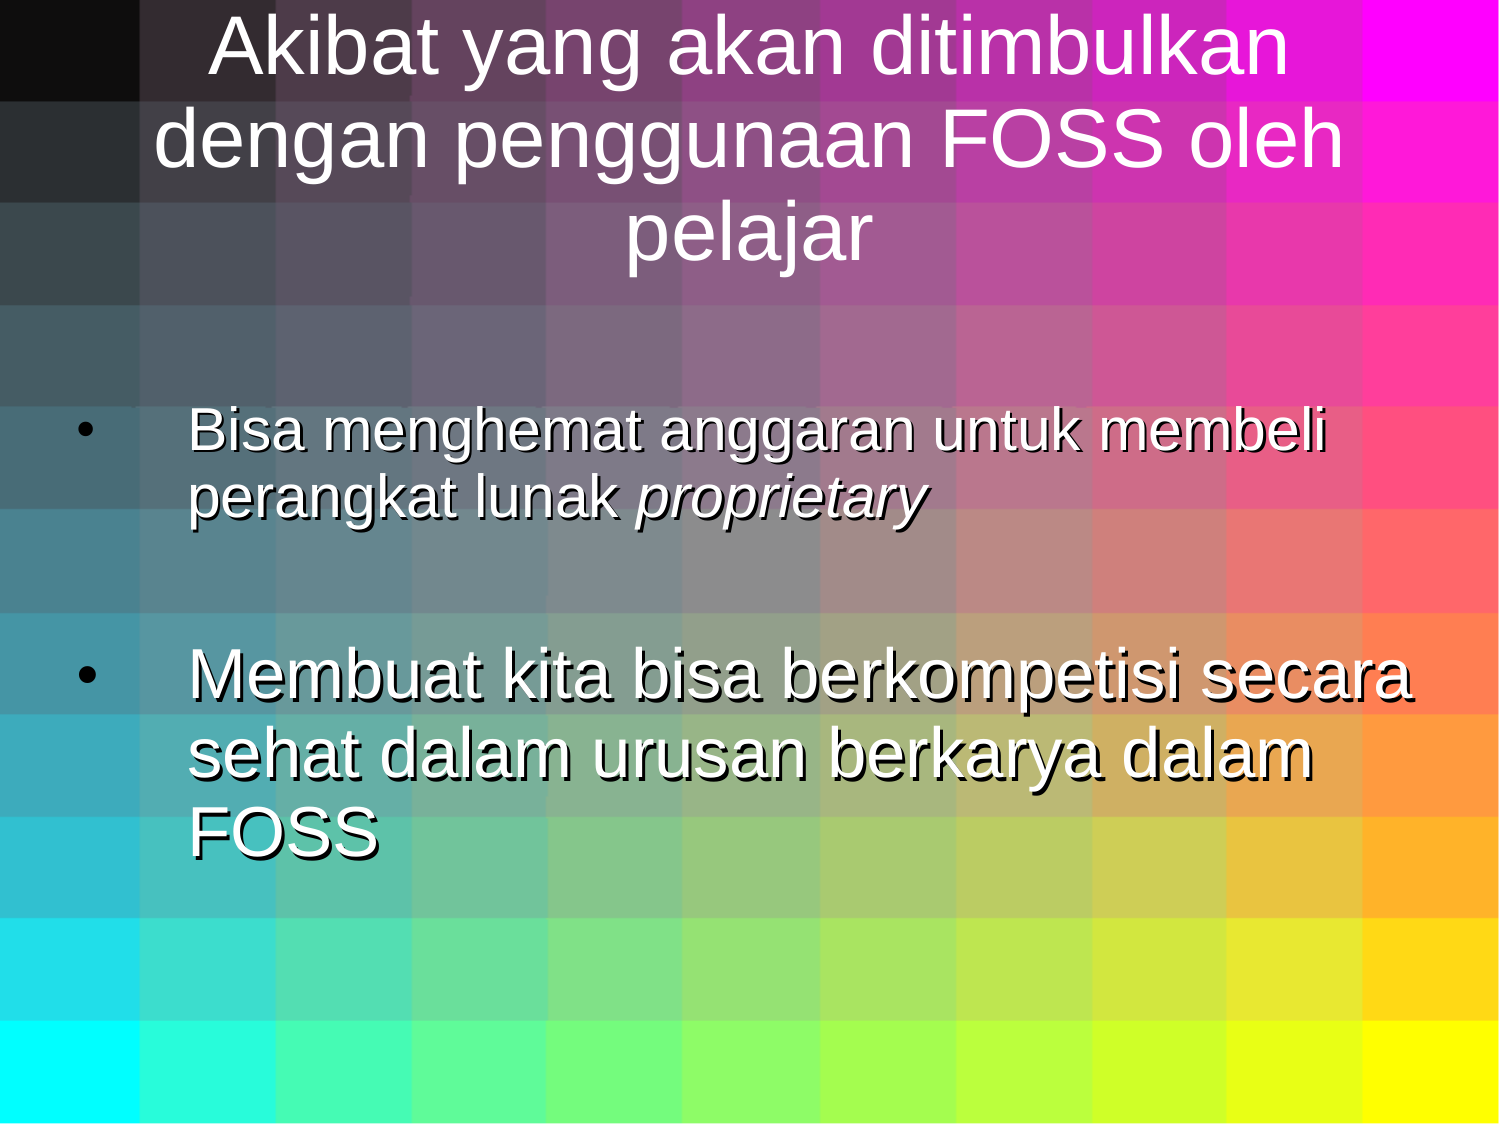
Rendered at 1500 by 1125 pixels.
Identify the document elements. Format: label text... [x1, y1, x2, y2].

title Akibat yang akan ditimbulkan dengan penggunaan FOSS oleh pelajar [75, 0, 1425, 269]
subtitle Bisa menghemat anggaran untuk membeli perangkat lunak proprietary Membuat kita bisa berkompetisi secara sehat dalam urusan berkarya dalam FOSS [75, 269, 1425, 999]
picture [0, 0, 1500, 1125]
